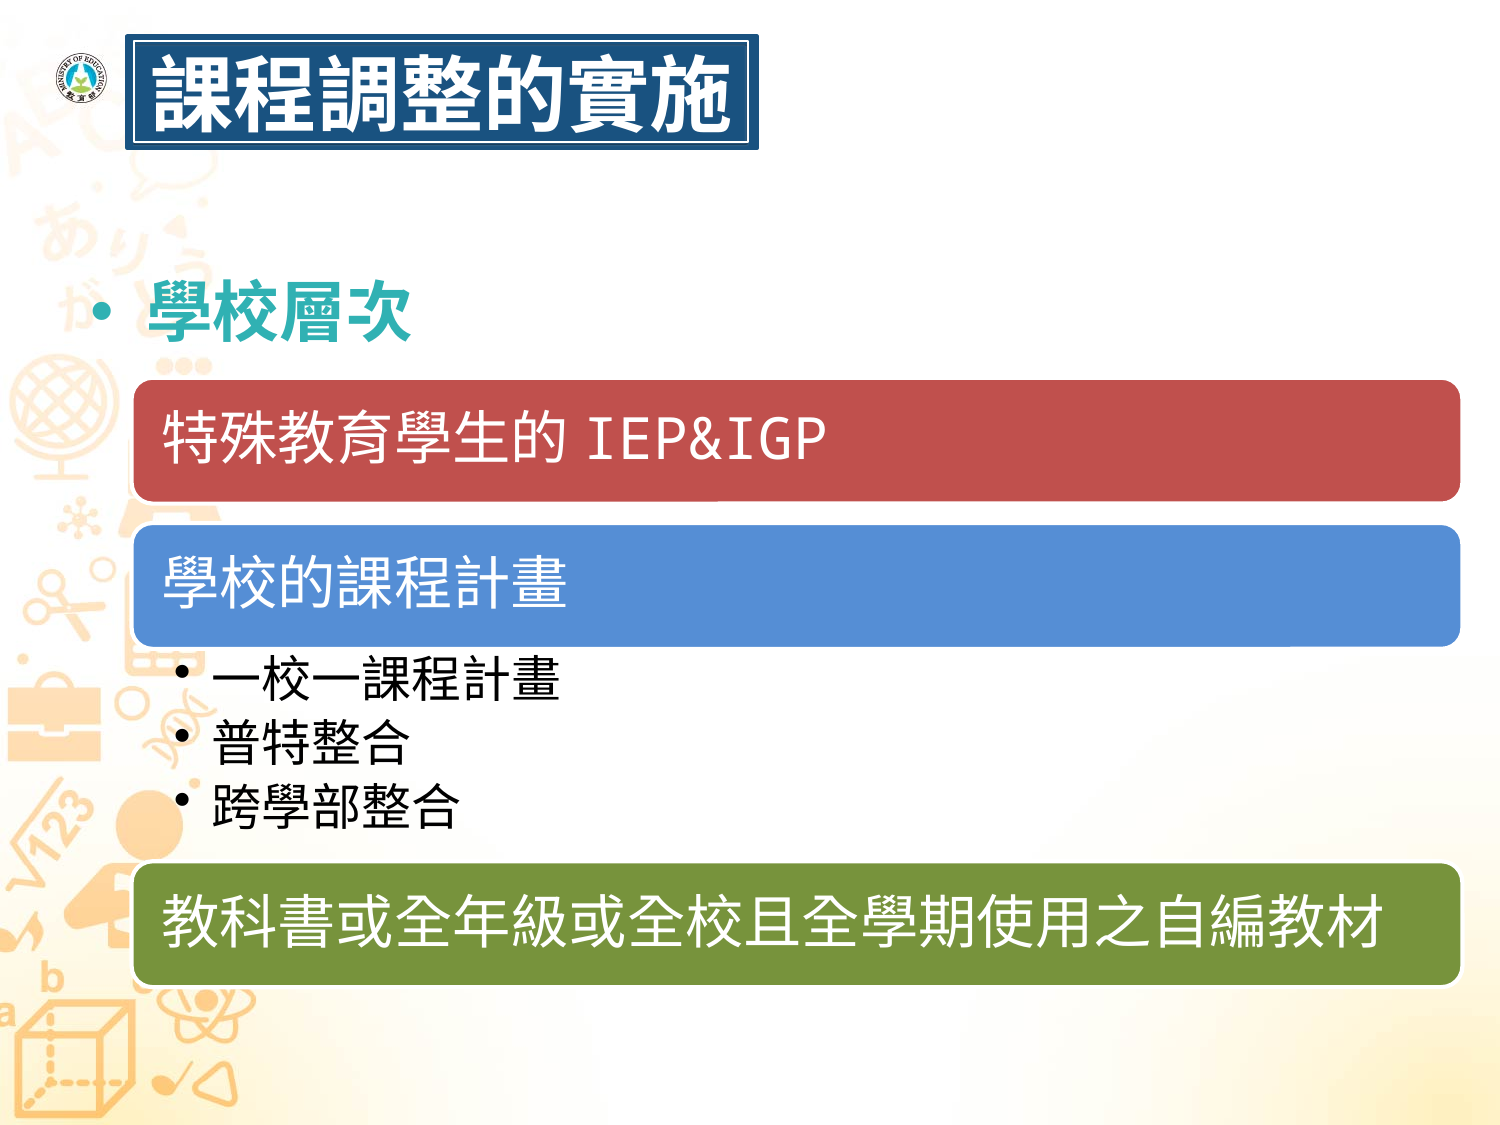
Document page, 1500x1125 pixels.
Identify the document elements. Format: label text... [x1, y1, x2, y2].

text_box 特殊教育學生的IEP&IGP [131, 377, 1463, 504]
text_box 學校的課程計畫 [131, 522, 1463, 648]
picture [0, 0, 1500, 1125]
text_box 一校一課程計畫 普特整合 跨學部整合 [131, 648, 1463, 862]
text_box 課程調整的實施 [127, 36, 757, 149]
text_box 教科書或全年級或全校且全學期使用之自編教材 [131, 861, 1463, 988]
list 學校層次 [75, 262, 1353, 1005]
